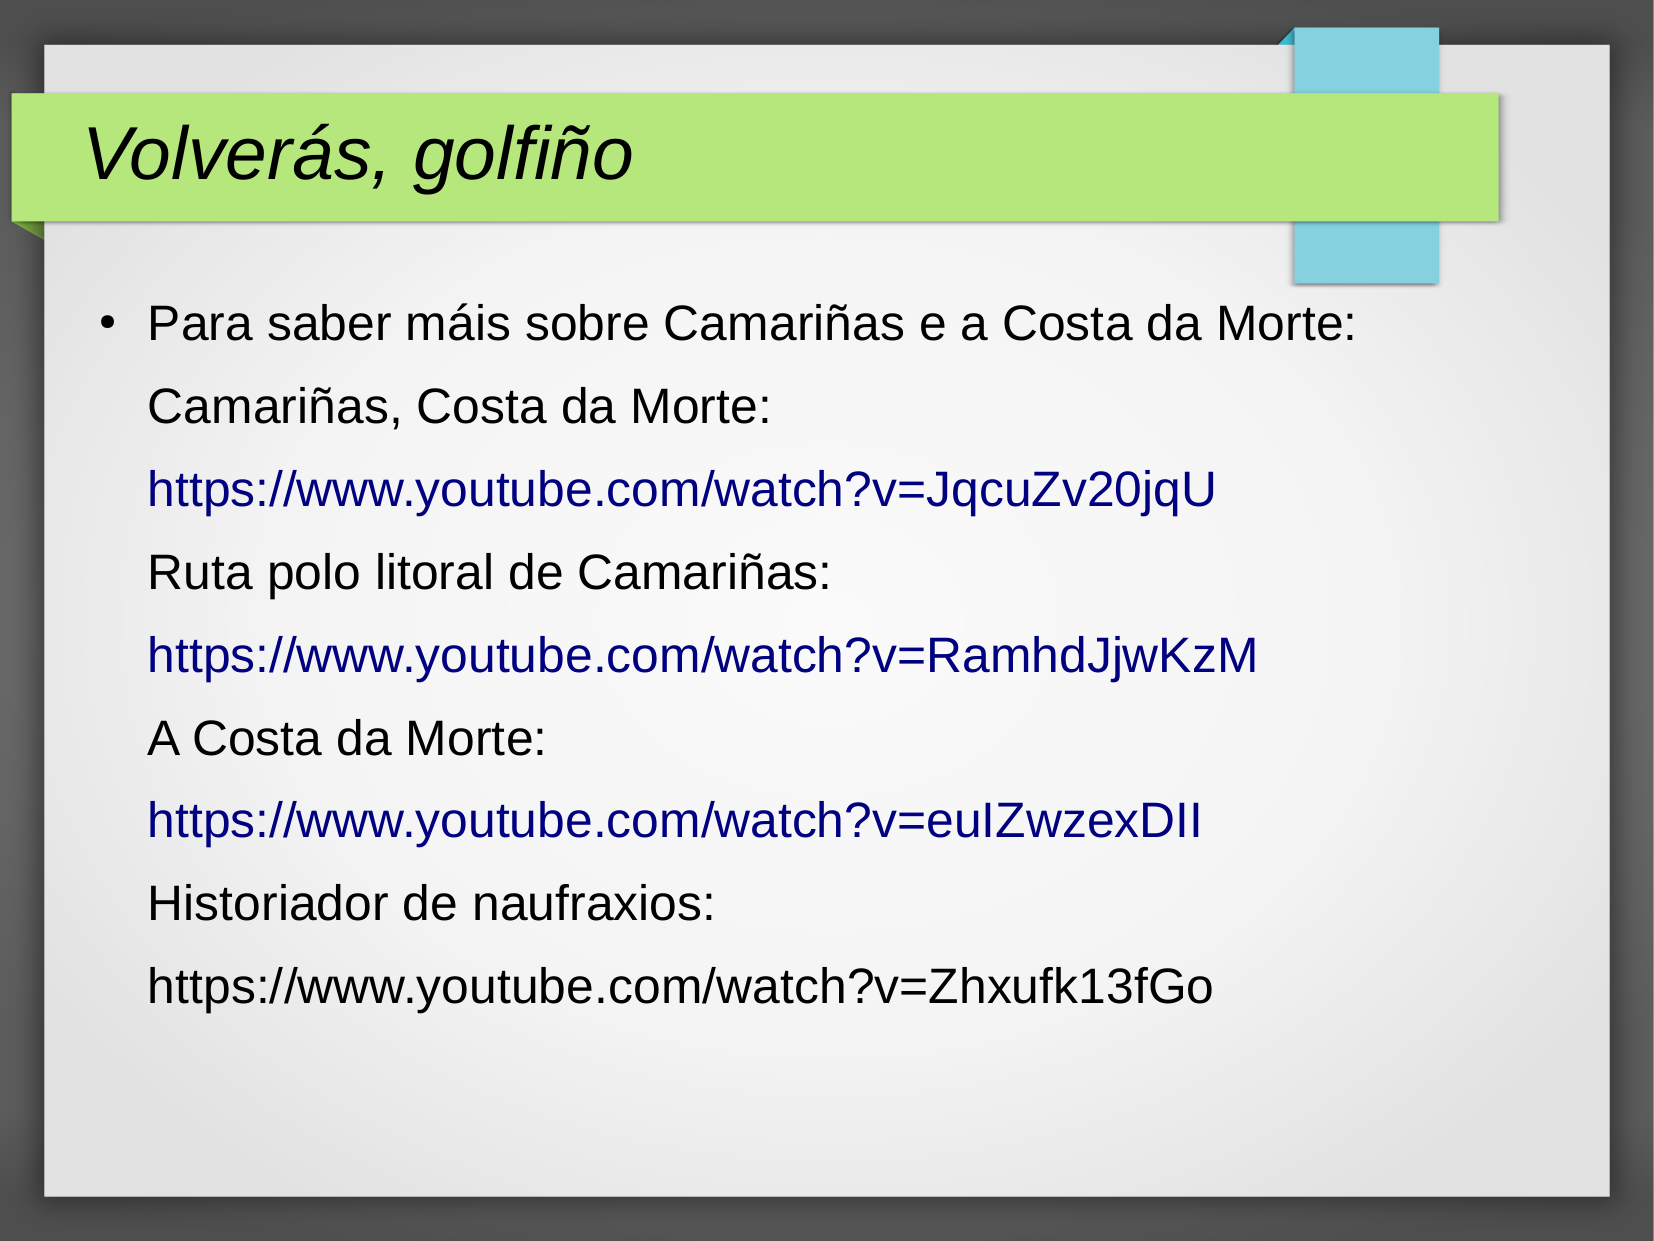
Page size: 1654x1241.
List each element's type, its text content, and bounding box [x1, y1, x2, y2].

title Volverás, golfiño [82, 94, 1264, 213]
picture [0, 0, 1654, 1241]
list Para saber máis sobre Camariñas e a Costa da Morte: Camariñas, Costa da Morte: https://www.youtube.com/watch?v=JqcuZv20jqU Ruta polo litoral de Camariñas: https://www.youtube.com/watch?v=RamhdJjwKzM A Costa da Morte: https://www.youtube.com/watch?v=euIZwzexDII Historiador de naufraxios: https://www.youtube.com/watch?v=Zhxufk13fGo [82, 295, 1571, 1015]
